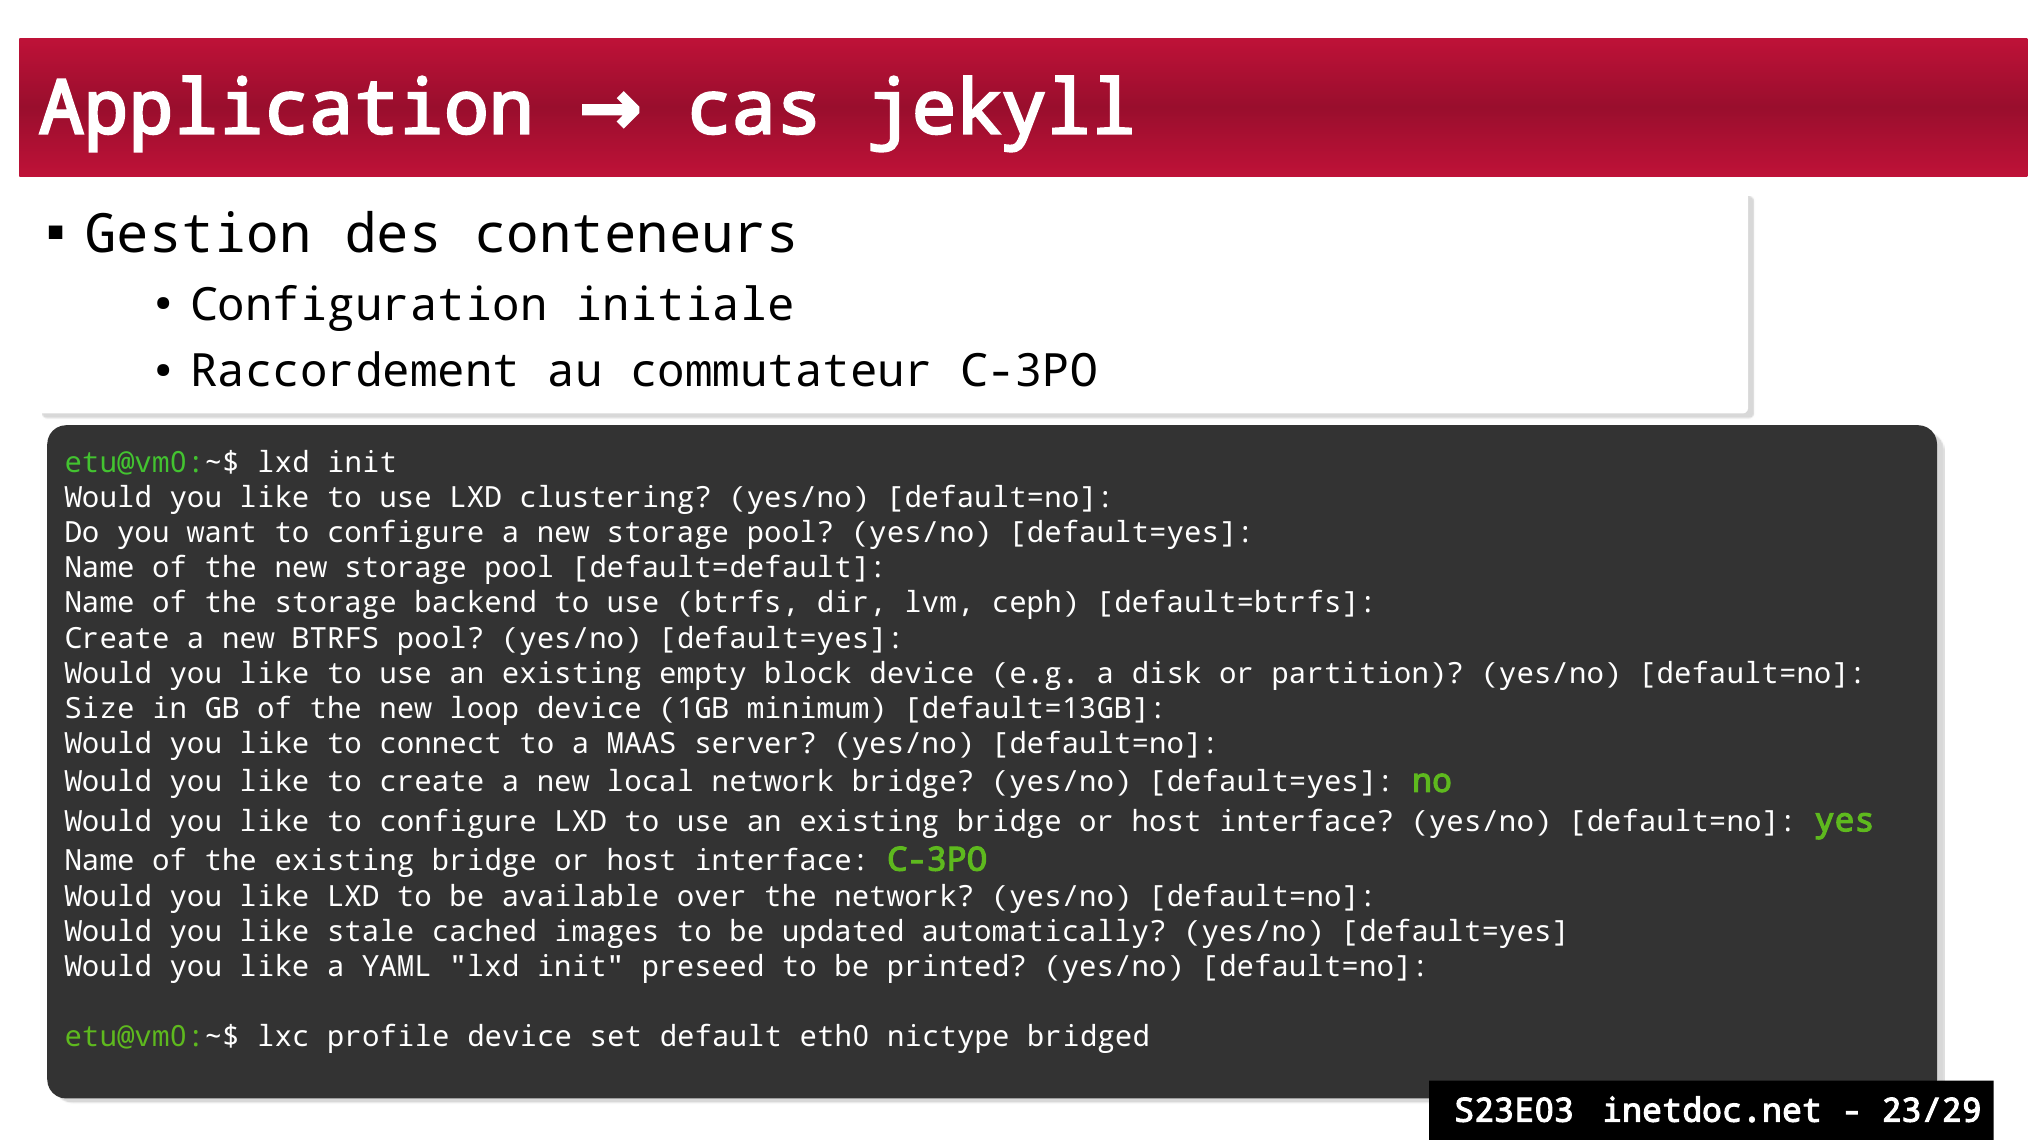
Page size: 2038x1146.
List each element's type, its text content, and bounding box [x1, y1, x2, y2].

text_box Gestion des conteneurs Configuration initiale Raccordement au commutateur C-3PO [35, 188, 1749, 414]
text_box S23E03 inetdoc.net - <numéro>/29 [1429, 1080, 1994, 1140]
text_box Application → cas jekyll [19, 38, 2028, 177]
text_box etu@vm0:~$ lxd init Would you like to use LXD clustering? (yes/no) [default=no]: Do you want to configure a new storage pool? (yes/no) [default=yes]: Name of the new storage pool [default=default]: Name of the storage backend to use (btrfs, dir, lvm, ceph) [default=btrfs]: Create a new BTRFS pool? (yes/no) [default=yes]: Would you like to use an existing empty block device (e.g. a disk or partition)? (yes/no) [default=no]: Size in GB of the new loop device (1GB minimum) [default=13GB]: Would you like to connect to a MAAS server? (yes/no) [default=no]: Would you like to create a new local network bridge? (yes/no) [default=yes]: no Would you like to configure LXD to use an existing bridge or host interface? (yes/no) [default=no]: yes Name of the existing bridge or host interface: C-3PO Would you like LXD to be available over the network? (yes/no) [default=no]: Would you like stale cached images to be updated automatically? (yes/no) [default=yes] Would you like a YAML "lxd init" preseed to be printed? (yes/no) [default=no]: etu@vm0:~$ lxc profile device set default eth0 nictype bridged [47, 425, 1938, 1099]
